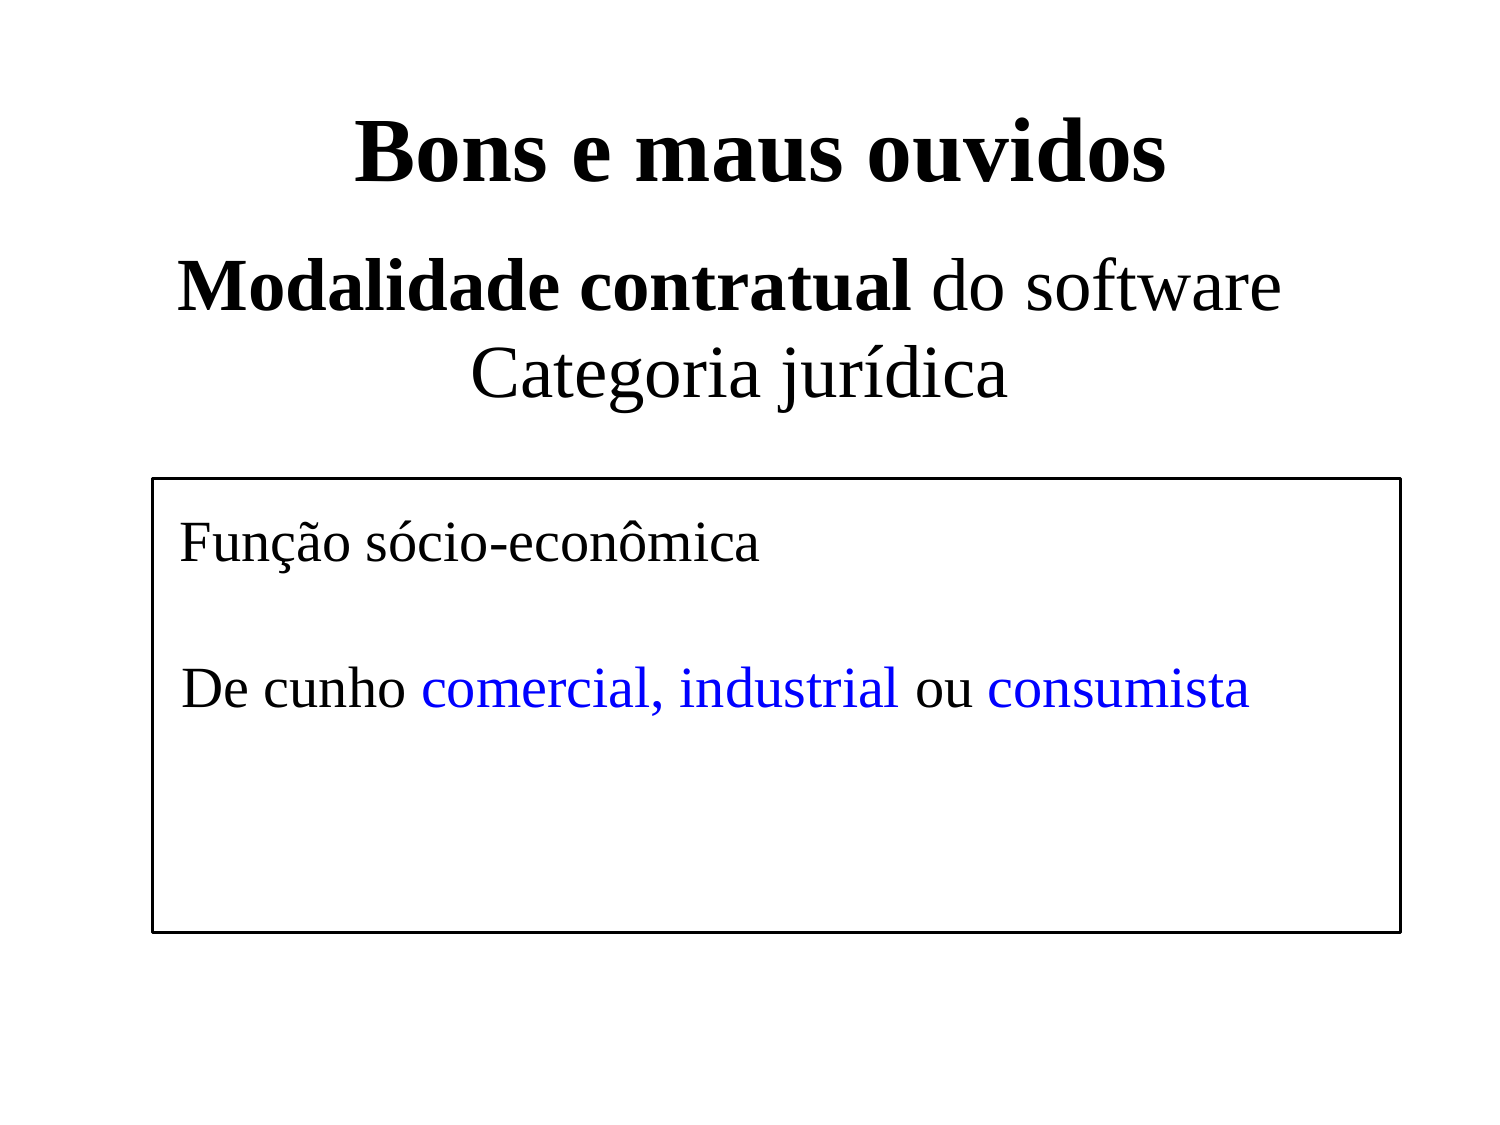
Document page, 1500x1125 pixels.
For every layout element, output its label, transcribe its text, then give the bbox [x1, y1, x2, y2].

text_box Função sócio-econômica De cunho comercial, industrial ou consumista Derivada do instrumento jurídico que o licencia [152, 478, 1401, 933]
text_box Modalidade contratual do software Categoria jurídica [43, 238, 1436, 415]
title Bons e maus ouvidos [68, 78, 1456, 218]
